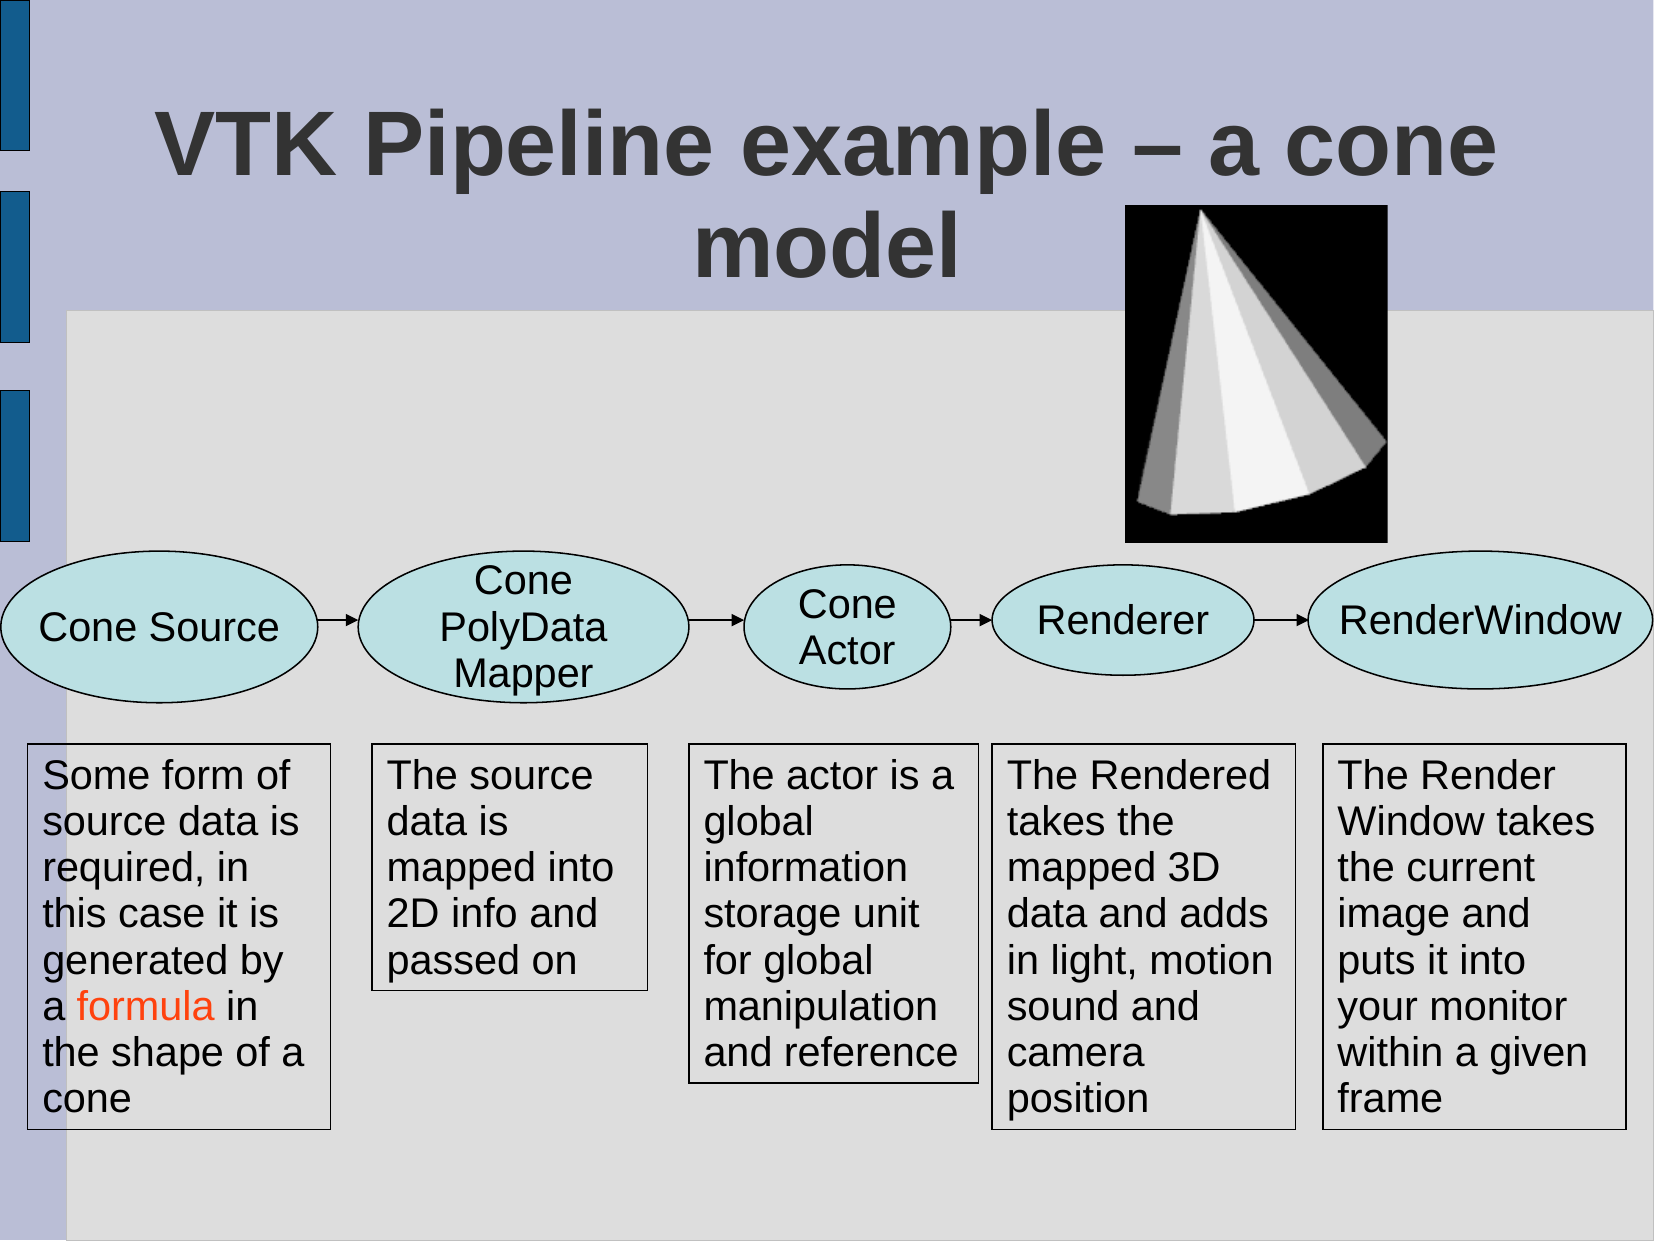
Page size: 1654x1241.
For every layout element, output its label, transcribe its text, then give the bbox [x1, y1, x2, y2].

text_box The actor is a global information storage unit for global manipulation and reference [688, 744, 979, 1084]
text_box RenderWindow [1308, 551, 1653, 689]
text_box Cone Actor [744, 564, 951, 689]
text_box Cone PolyData Mapper [358, 551, 689, 703]
text_box Cone Source [0, 551, 318, 703]
picture [1125, 205, 1388, 543]
title VTK Pipeline example – a cone model [121, 91, 1534, 299]
text_box The source data is mapped into 2D info and passed on [371, 744, 648, 991]
text_box Some form of source data is required, in this case it is generated by a formula in the shape of a cone [27, 743, 331, 1130]
text_box The Rendered takes the mapped 3D data and adds in light, motion sound and camera position [992, 743, 1296, 1130]
text_box The Render Window takes the current image and puts it into your monitor within a given frame [1322, 743, 1627, 1130]
text_box Renderer [992, 564, 1254, 676]
